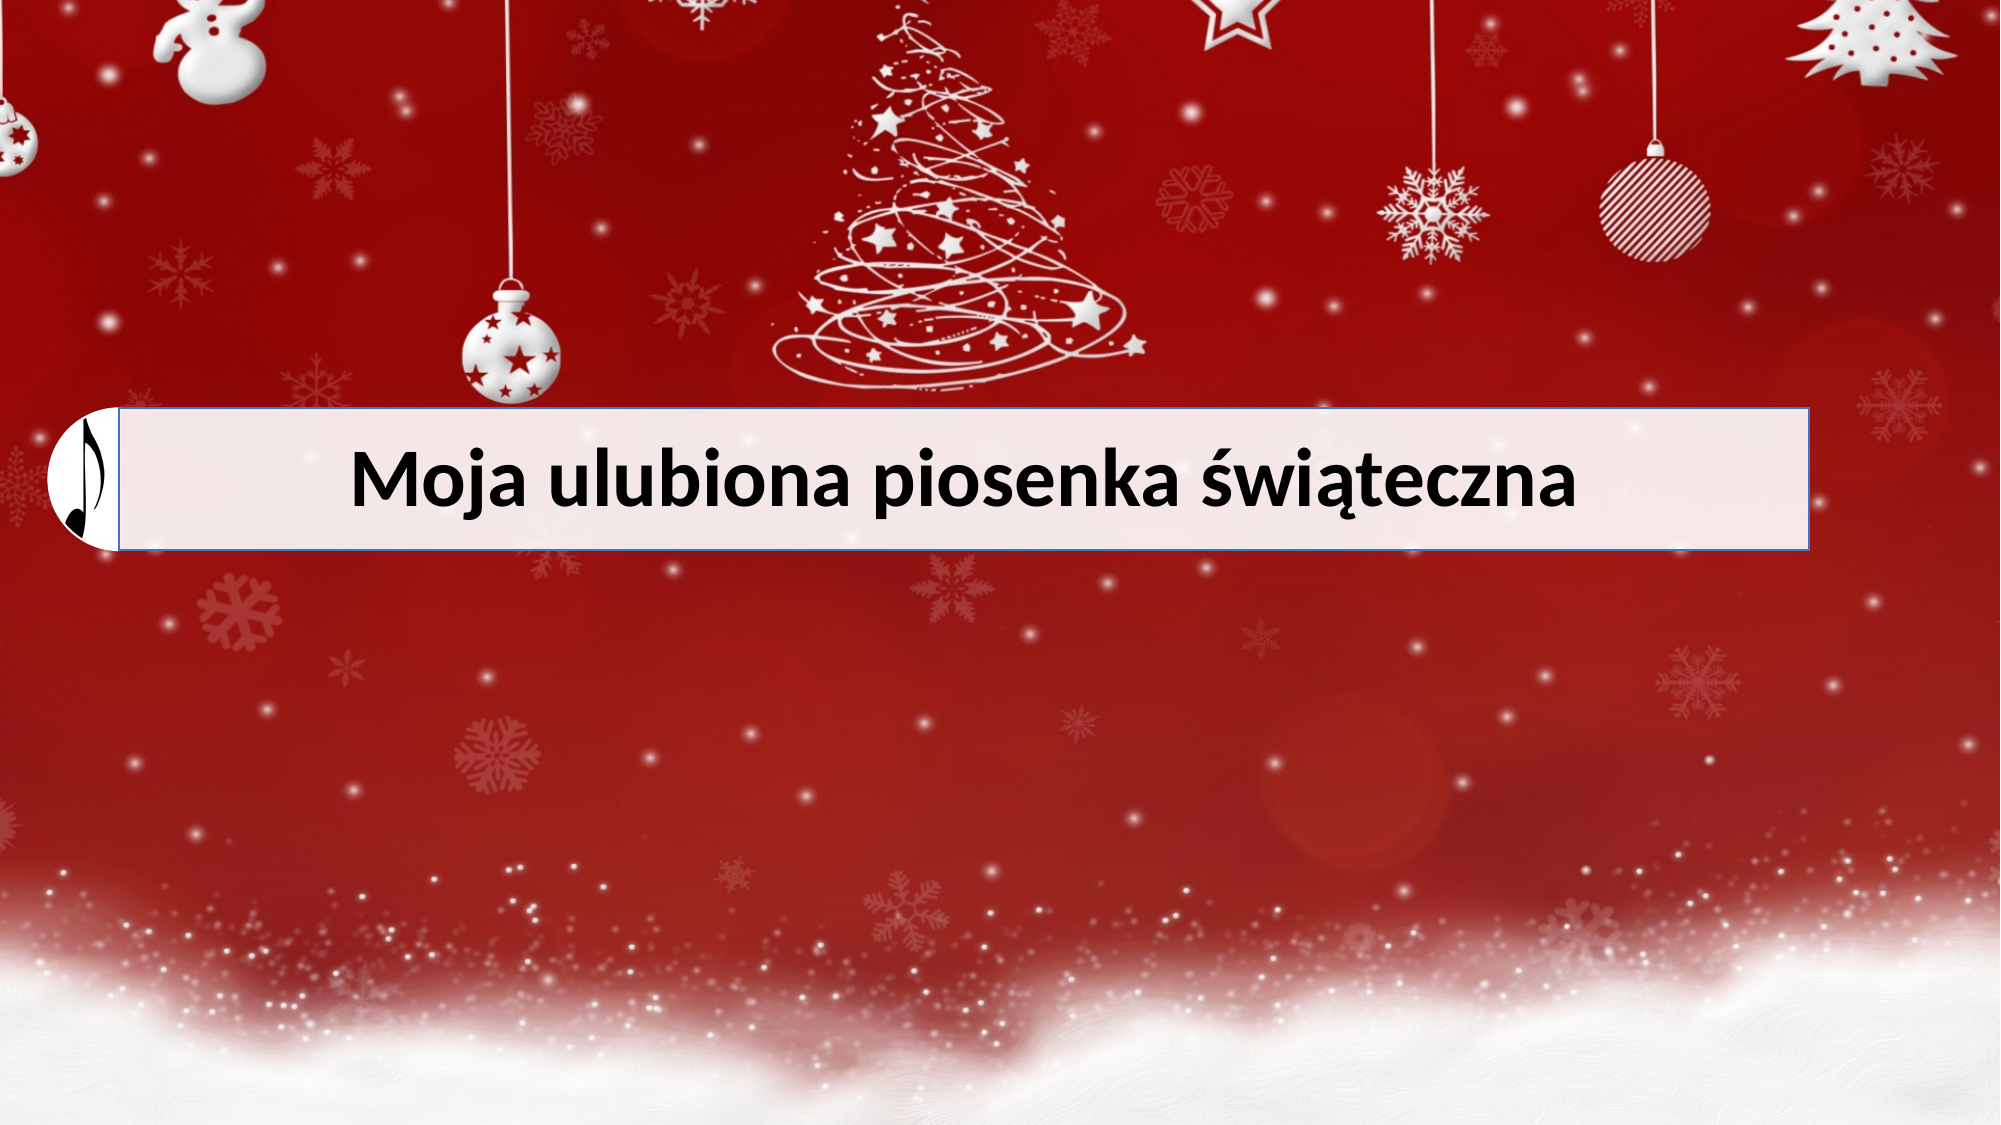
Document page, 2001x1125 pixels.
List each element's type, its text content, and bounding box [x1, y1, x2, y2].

text_box Moja ulubiona piosenka świąteczna [119, 408, 1810, 551]
text_box [48, 408, 119, 551]
picture [0, 0, 2000, 1125]
